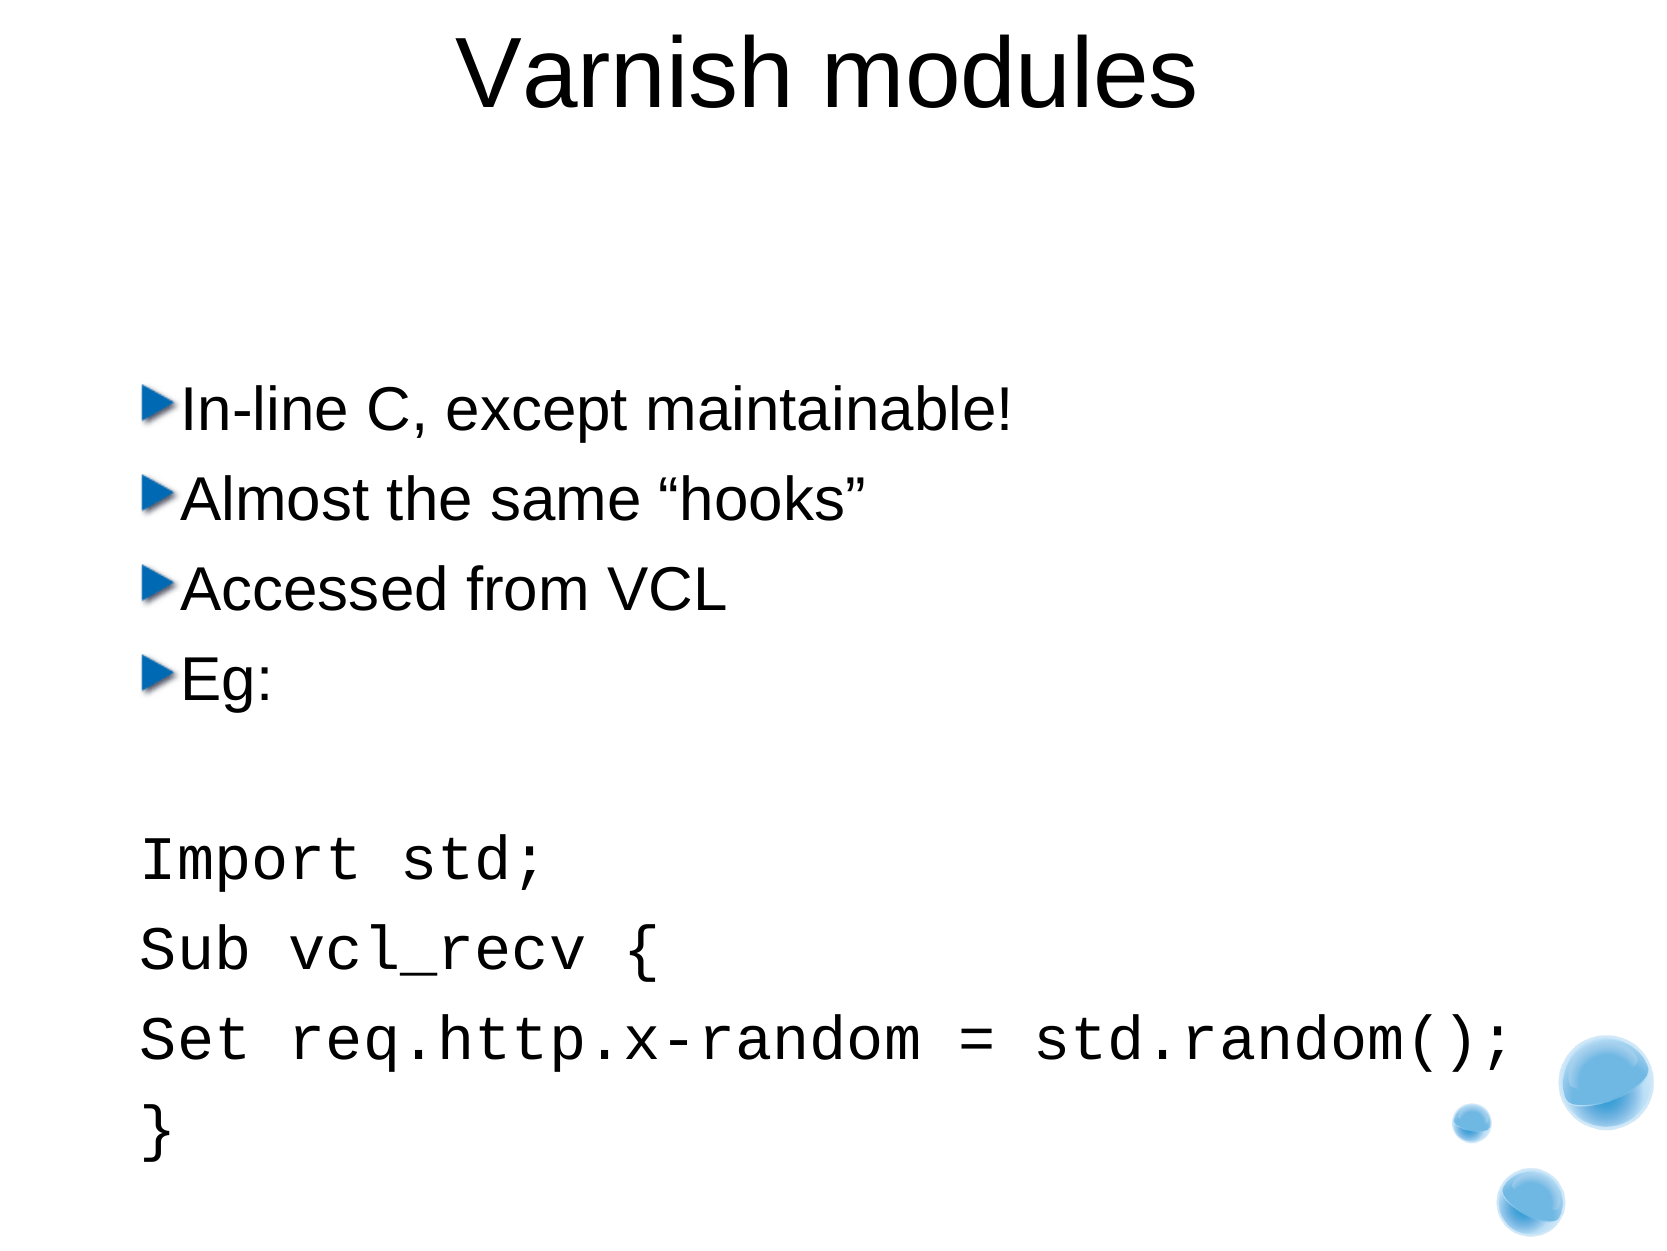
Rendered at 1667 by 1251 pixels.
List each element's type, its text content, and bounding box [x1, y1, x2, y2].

title Varnish modules [119, 0, 1536, 224]
picture [1451, 1033, 1654, 1238]
list In-line C, except maintainable! Almost the same “hooks” Accessed from VCL Eg: Import std; Sub vcl_recv { Set req.http.x-random = std.random(); } [124, 360, 1541, 1187]
